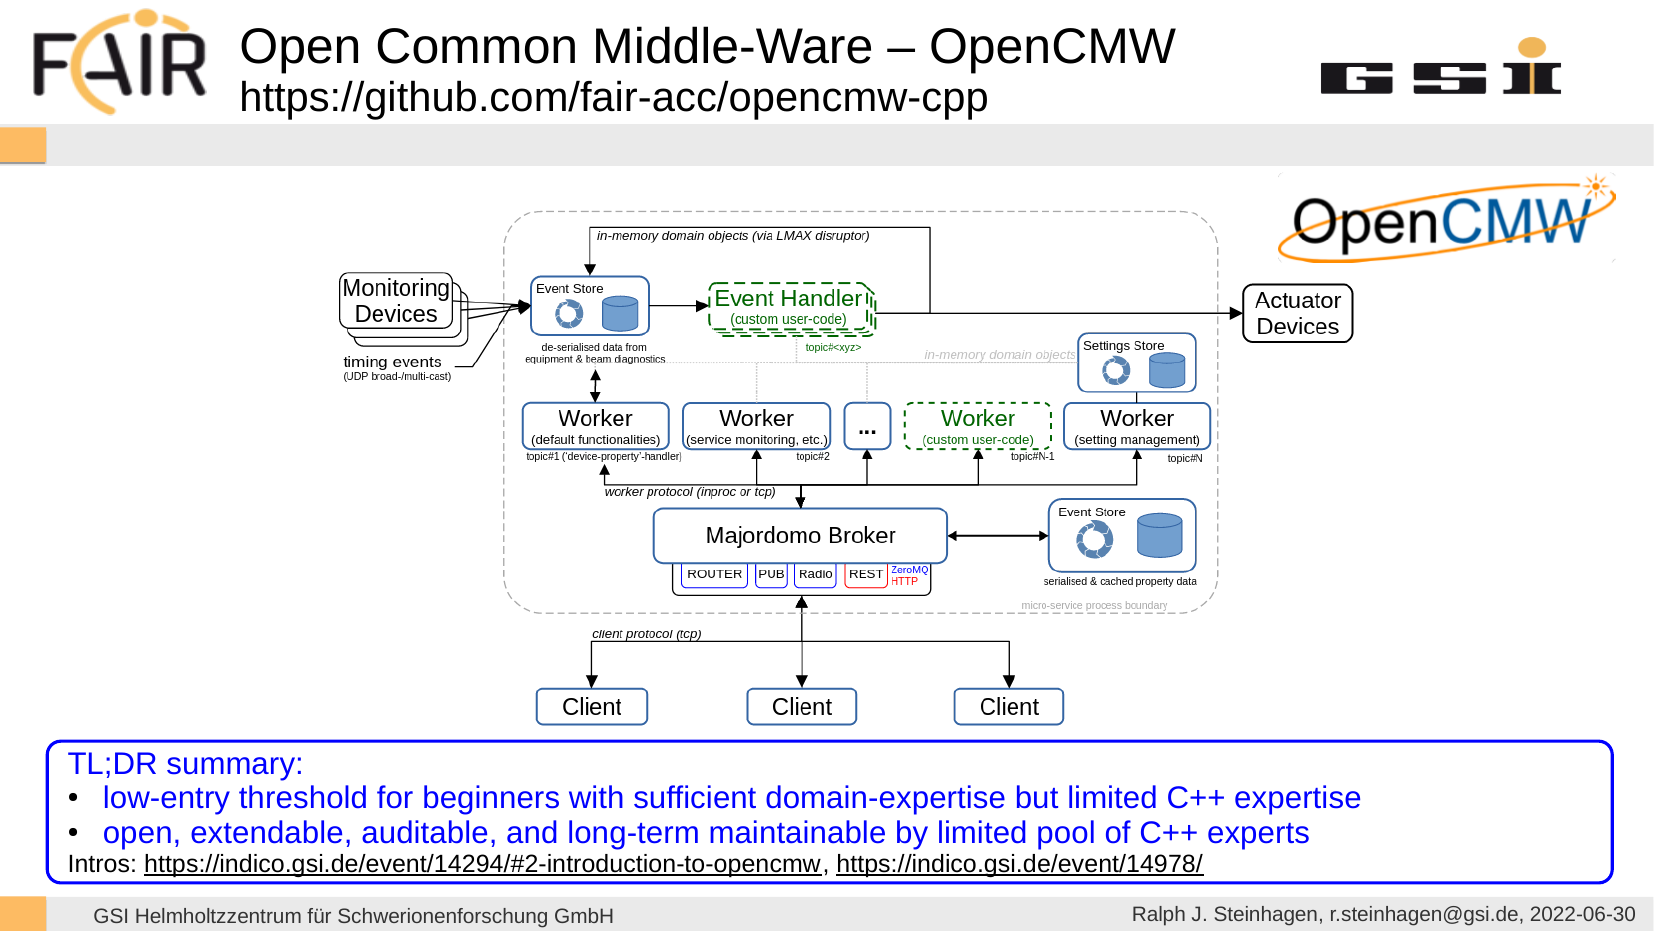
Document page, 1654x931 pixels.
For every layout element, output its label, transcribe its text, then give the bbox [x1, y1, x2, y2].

picture [317, 172, 1616, 741]
text_box TL;DR summary: low-entry threshold for beginners with sufficient domain-expertise but limited C++ expertise open, extendable, auditable, and long-term maintainable by limited pool of C++ experts Intros: https://indico.gsi.de/event/14294/#2-introduction-to-opencmw, https://indico.gsi.de/event/14978/ [47, 741, 1613, 883]
picture [1319, 35, 1564, 97]
picture [33, 7, 207, 117]
title Open Common Middle-Ware – OpenCMW https://github.com/fair-acc/opencmw-cpp [239, 13, 1300, 126]
